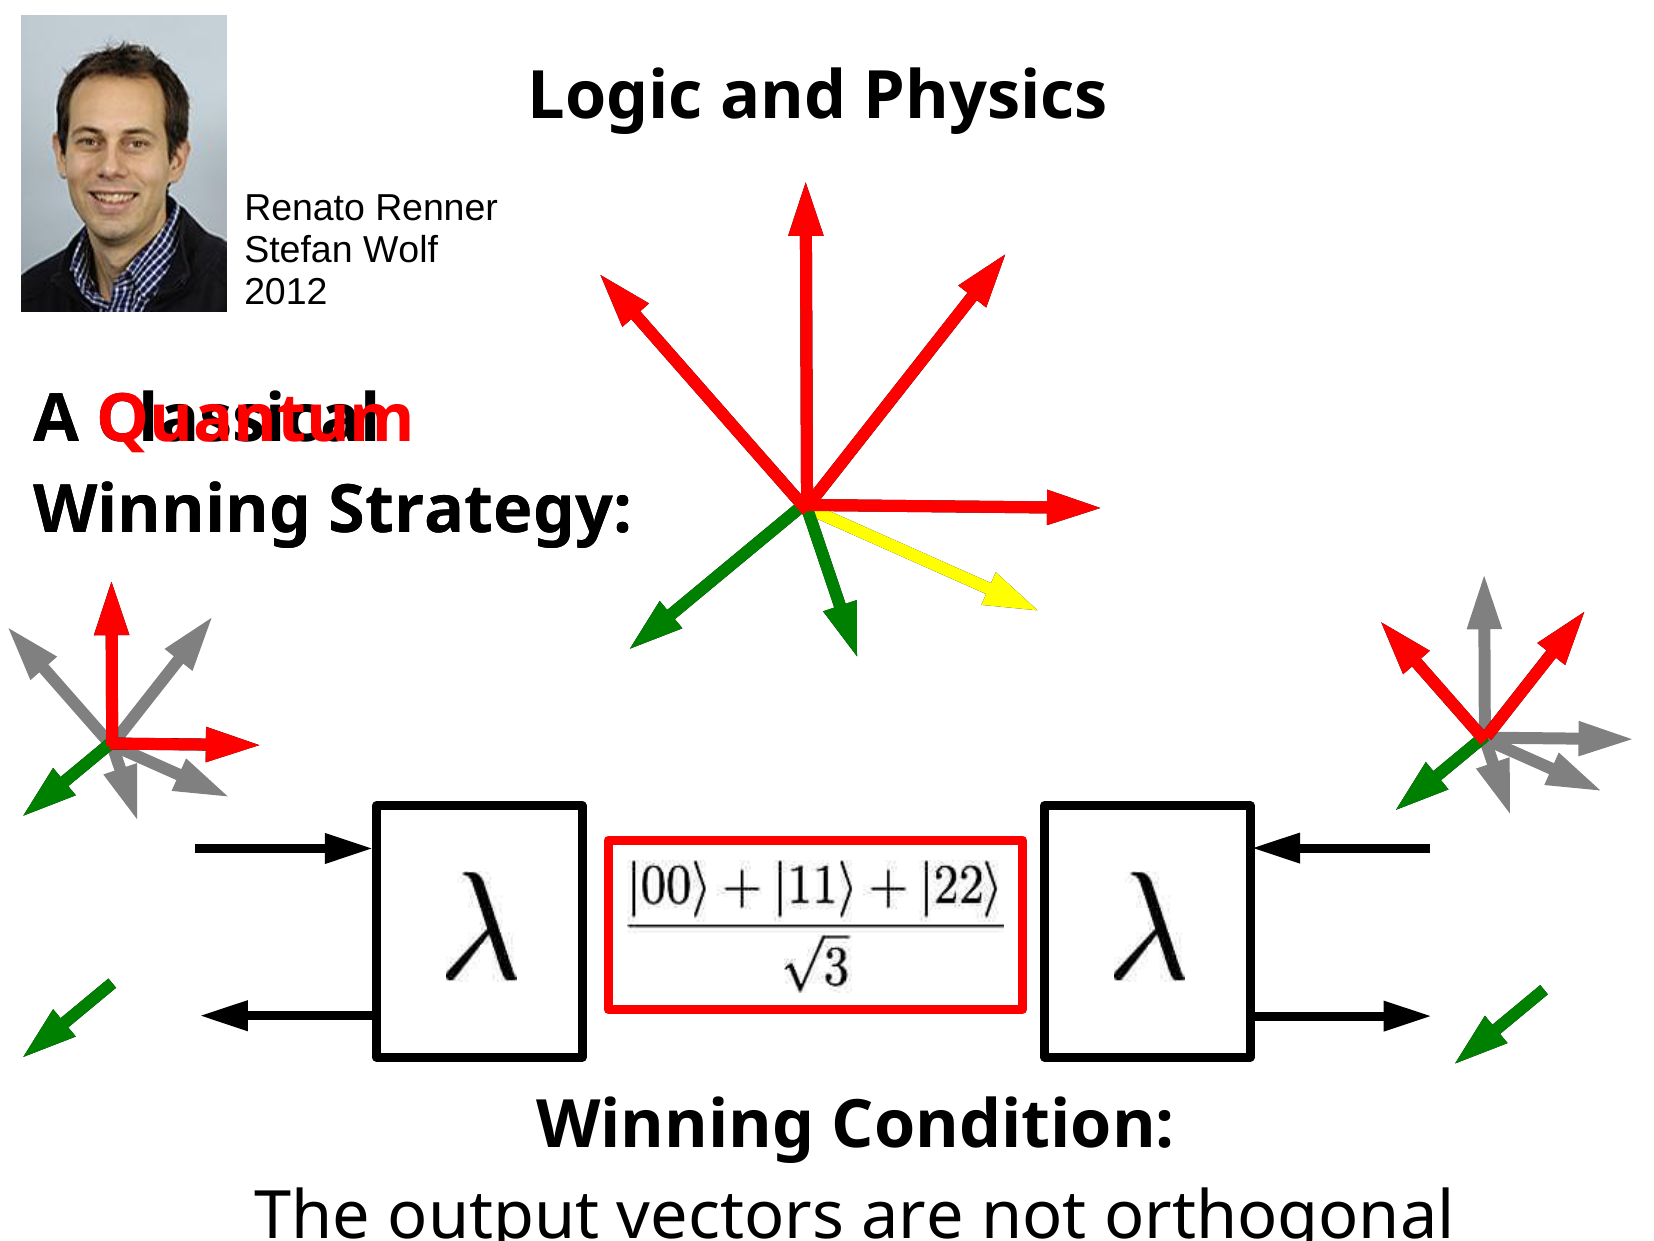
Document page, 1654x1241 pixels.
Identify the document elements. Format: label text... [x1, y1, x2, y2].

picture [446, 871, 517, 982]
text_box Winning Condition: The output vectors are not orthogonal [240, 1069, 1654, 1241]
text_box Renato Renner Stefan Wolf 2012 [229, 178, 514, 320]
text_box A Quantum Winning Strategy: [18, 363, 760, 545]
picture [21, 15, 227, 312]
picture [1114, 871, 1185, 982]
picture [627, 860, 1004, 993]
text_box Logic and Physics [512, 40, 1654, 140]
